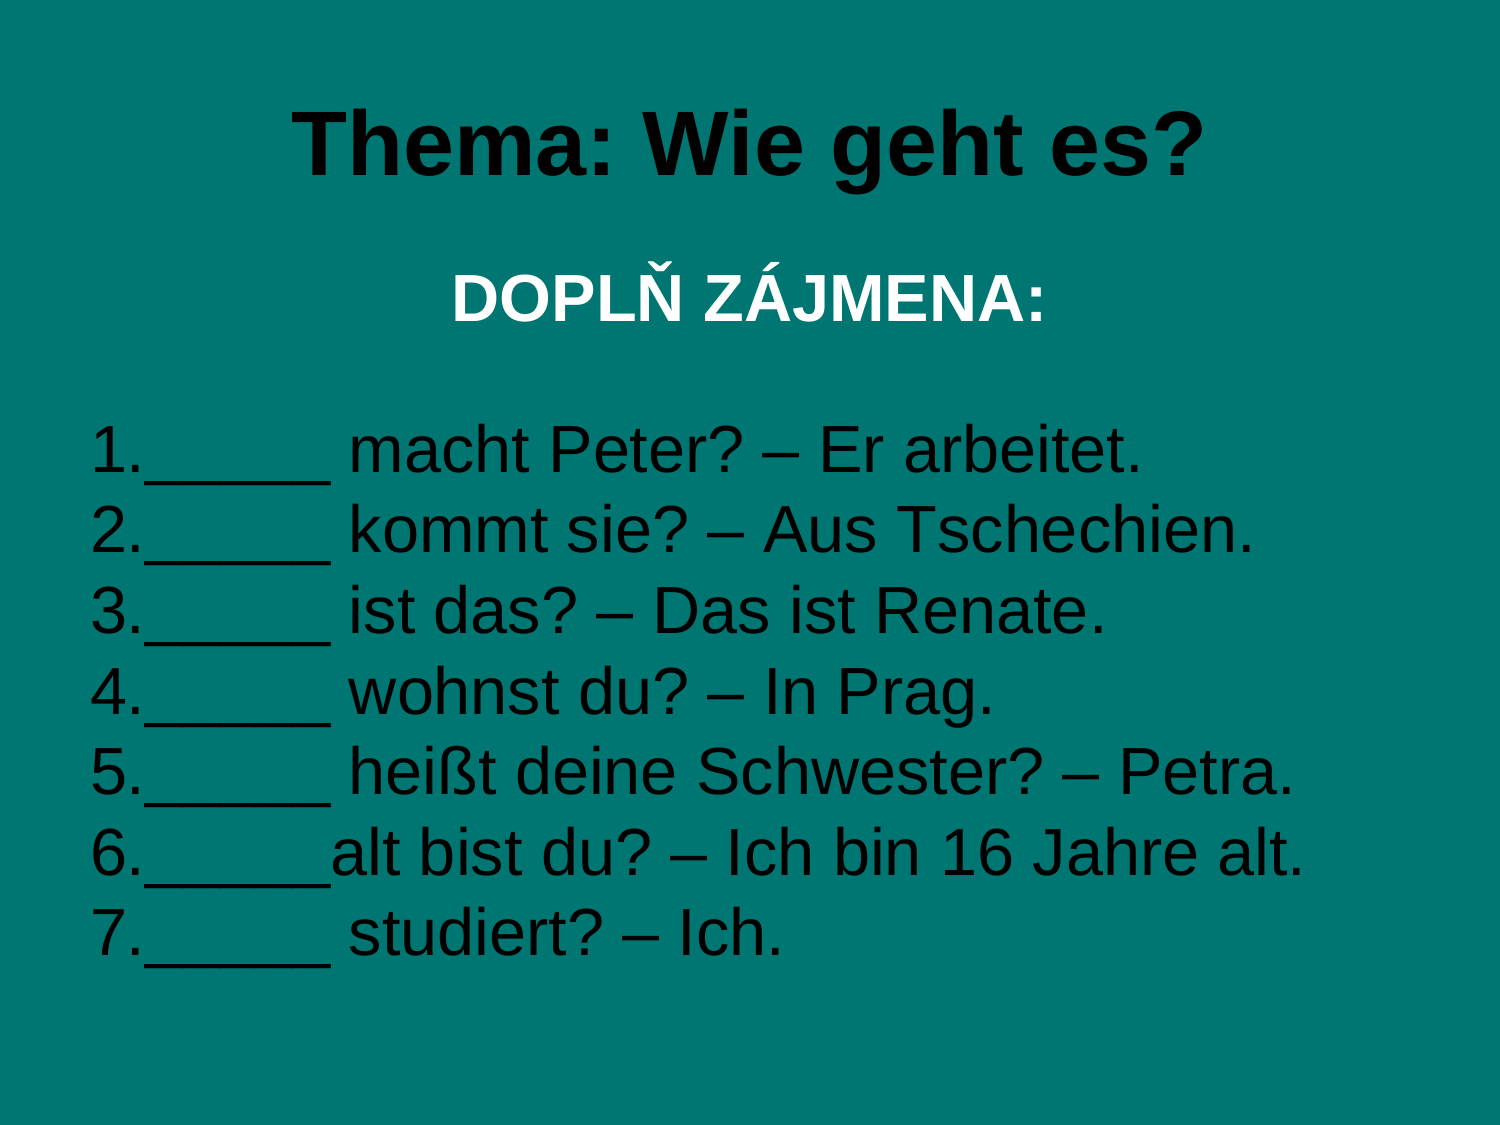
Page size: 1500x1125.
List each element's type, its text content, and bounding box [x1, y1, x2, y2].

list DOPLŇ ZÁJMENA: 1._____ macht Peter? – Er arbeitet. 2._____ kommt sie? – Aus Tschechien. 3._____ ist das? – Das ist Renate. 4._____ wohnst du? – In Prag. 5._____ heißt deine Schwester? – Petra. 6._____alt bist du? – Ich bin 16 Jahre alt. 7._____ studiert? – Ich. [75, 262, 1426, 1125]
title Thema: Wie geht es? [75, 45, 1426, 233]
